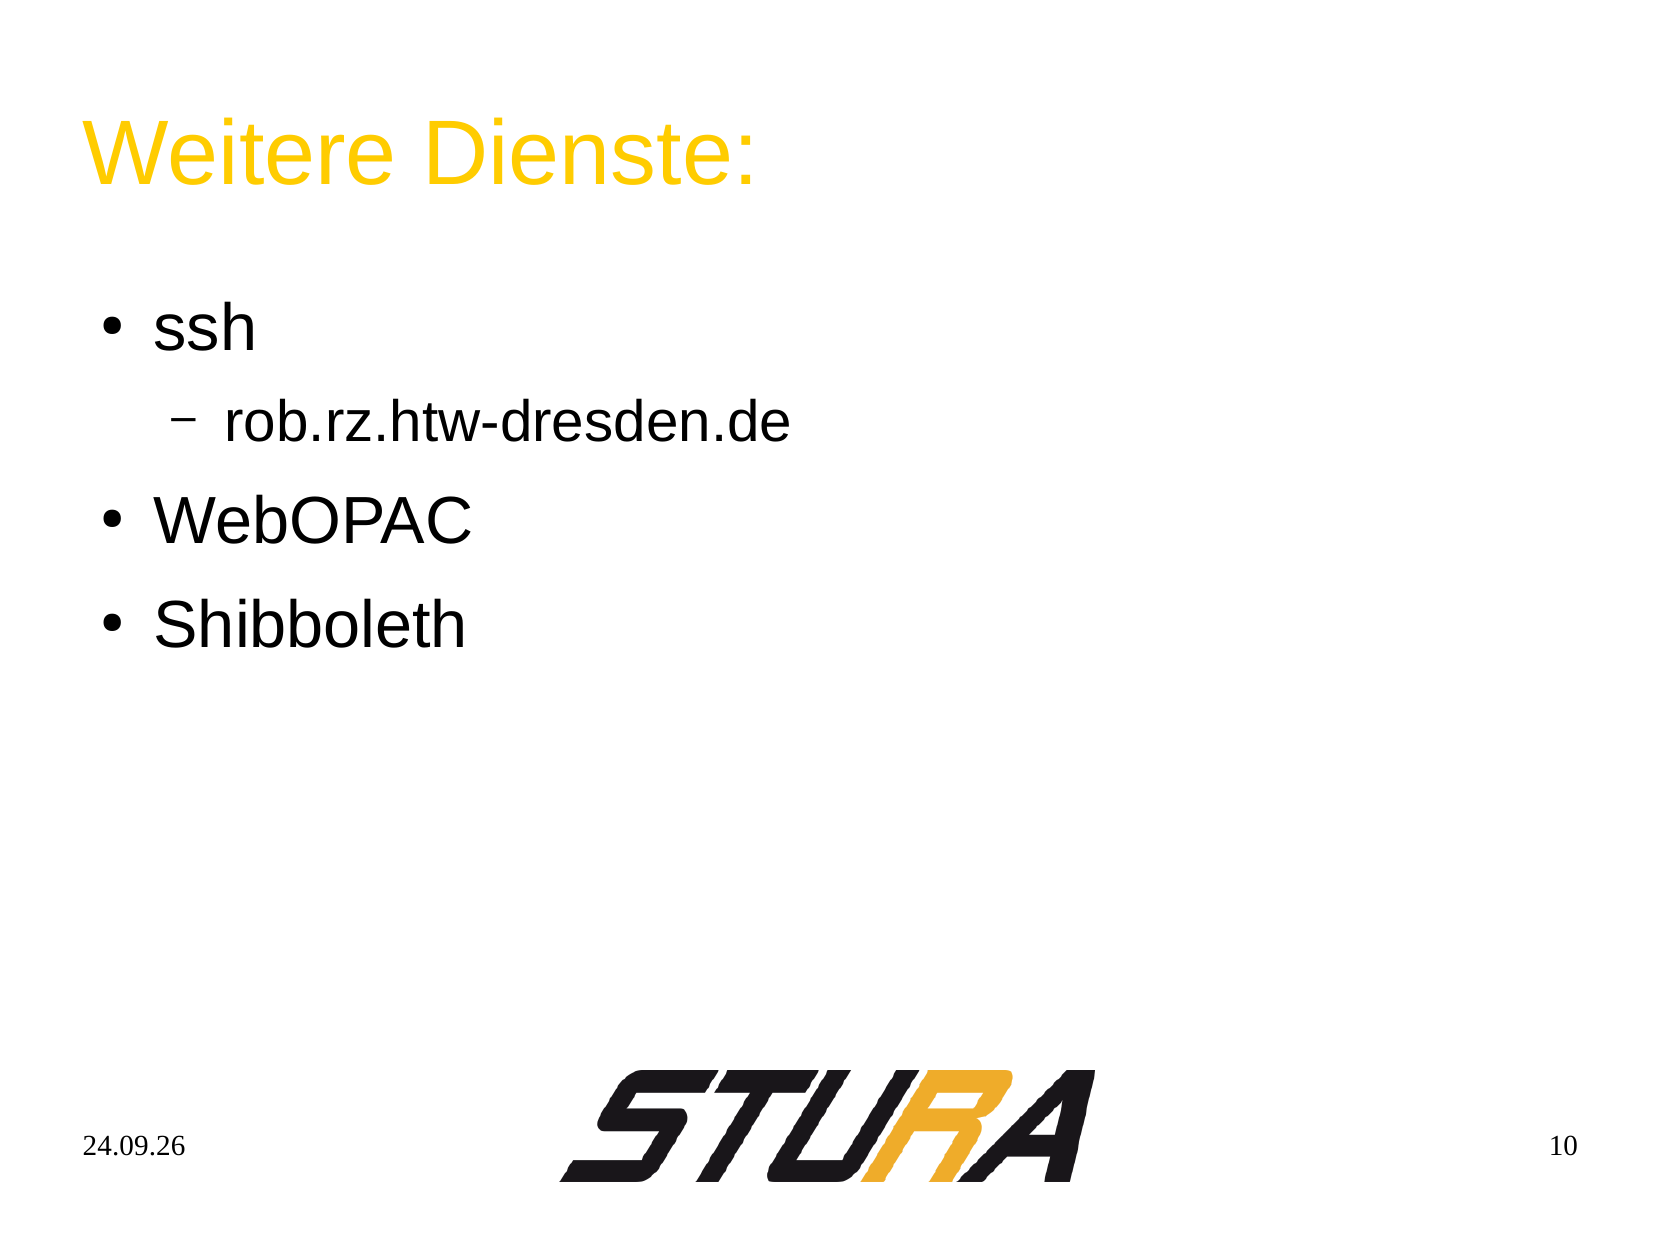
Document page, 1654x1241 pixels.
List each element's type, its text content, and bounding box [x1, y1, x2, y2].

list ssh rob.rz.htw-dresden.de WebOPAC Shibboleth [82, 290, 1571, 1010]
picture [559, 1070, 1095, 1182]
title Weitere Dienste: [82, 49, 1571, 257]
